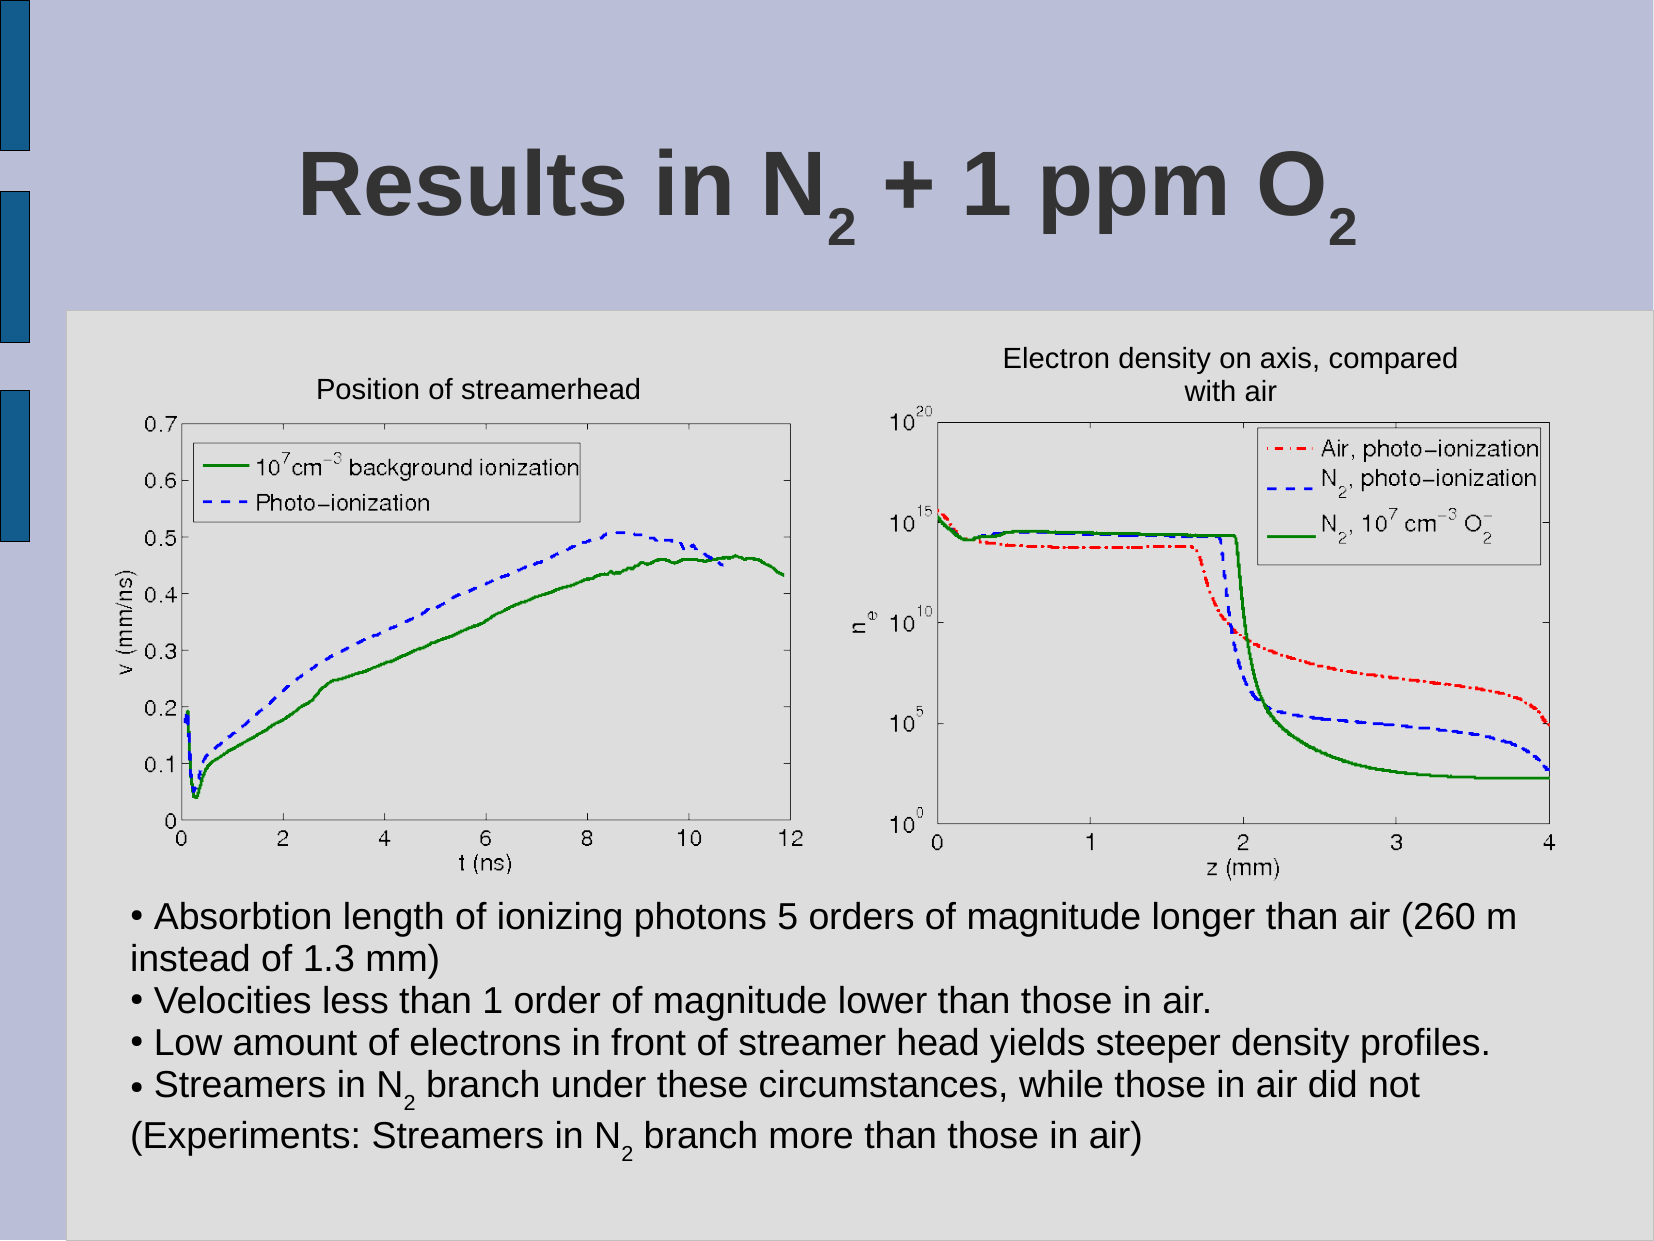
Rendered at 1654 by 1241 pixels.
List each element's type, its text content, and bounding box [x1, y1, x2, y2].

text_box Position of streamerhead [301, 365, 657, 414]
text_box Absorbtion length of ionizing photons 5 orders of magnitude longer than air (260 m instead of 1.3 mm) Velocities less than 1 order of magnitude lower than those in air. Low amount of electrons in front of streamer head yields steeper density profiles. Streamers in N2 branch under these circumstances, while those in air did not (Experiments: Streamers in N2 branch more than those in air) [115, 888, 1639, 1173]
picture [81, 385, 1624, 882]
text_box Electron density on axis, compared with air [983, 335, 1479, 416]
title Results in N2 + 1 ppm O2 [121, 98, 1534, 291]
